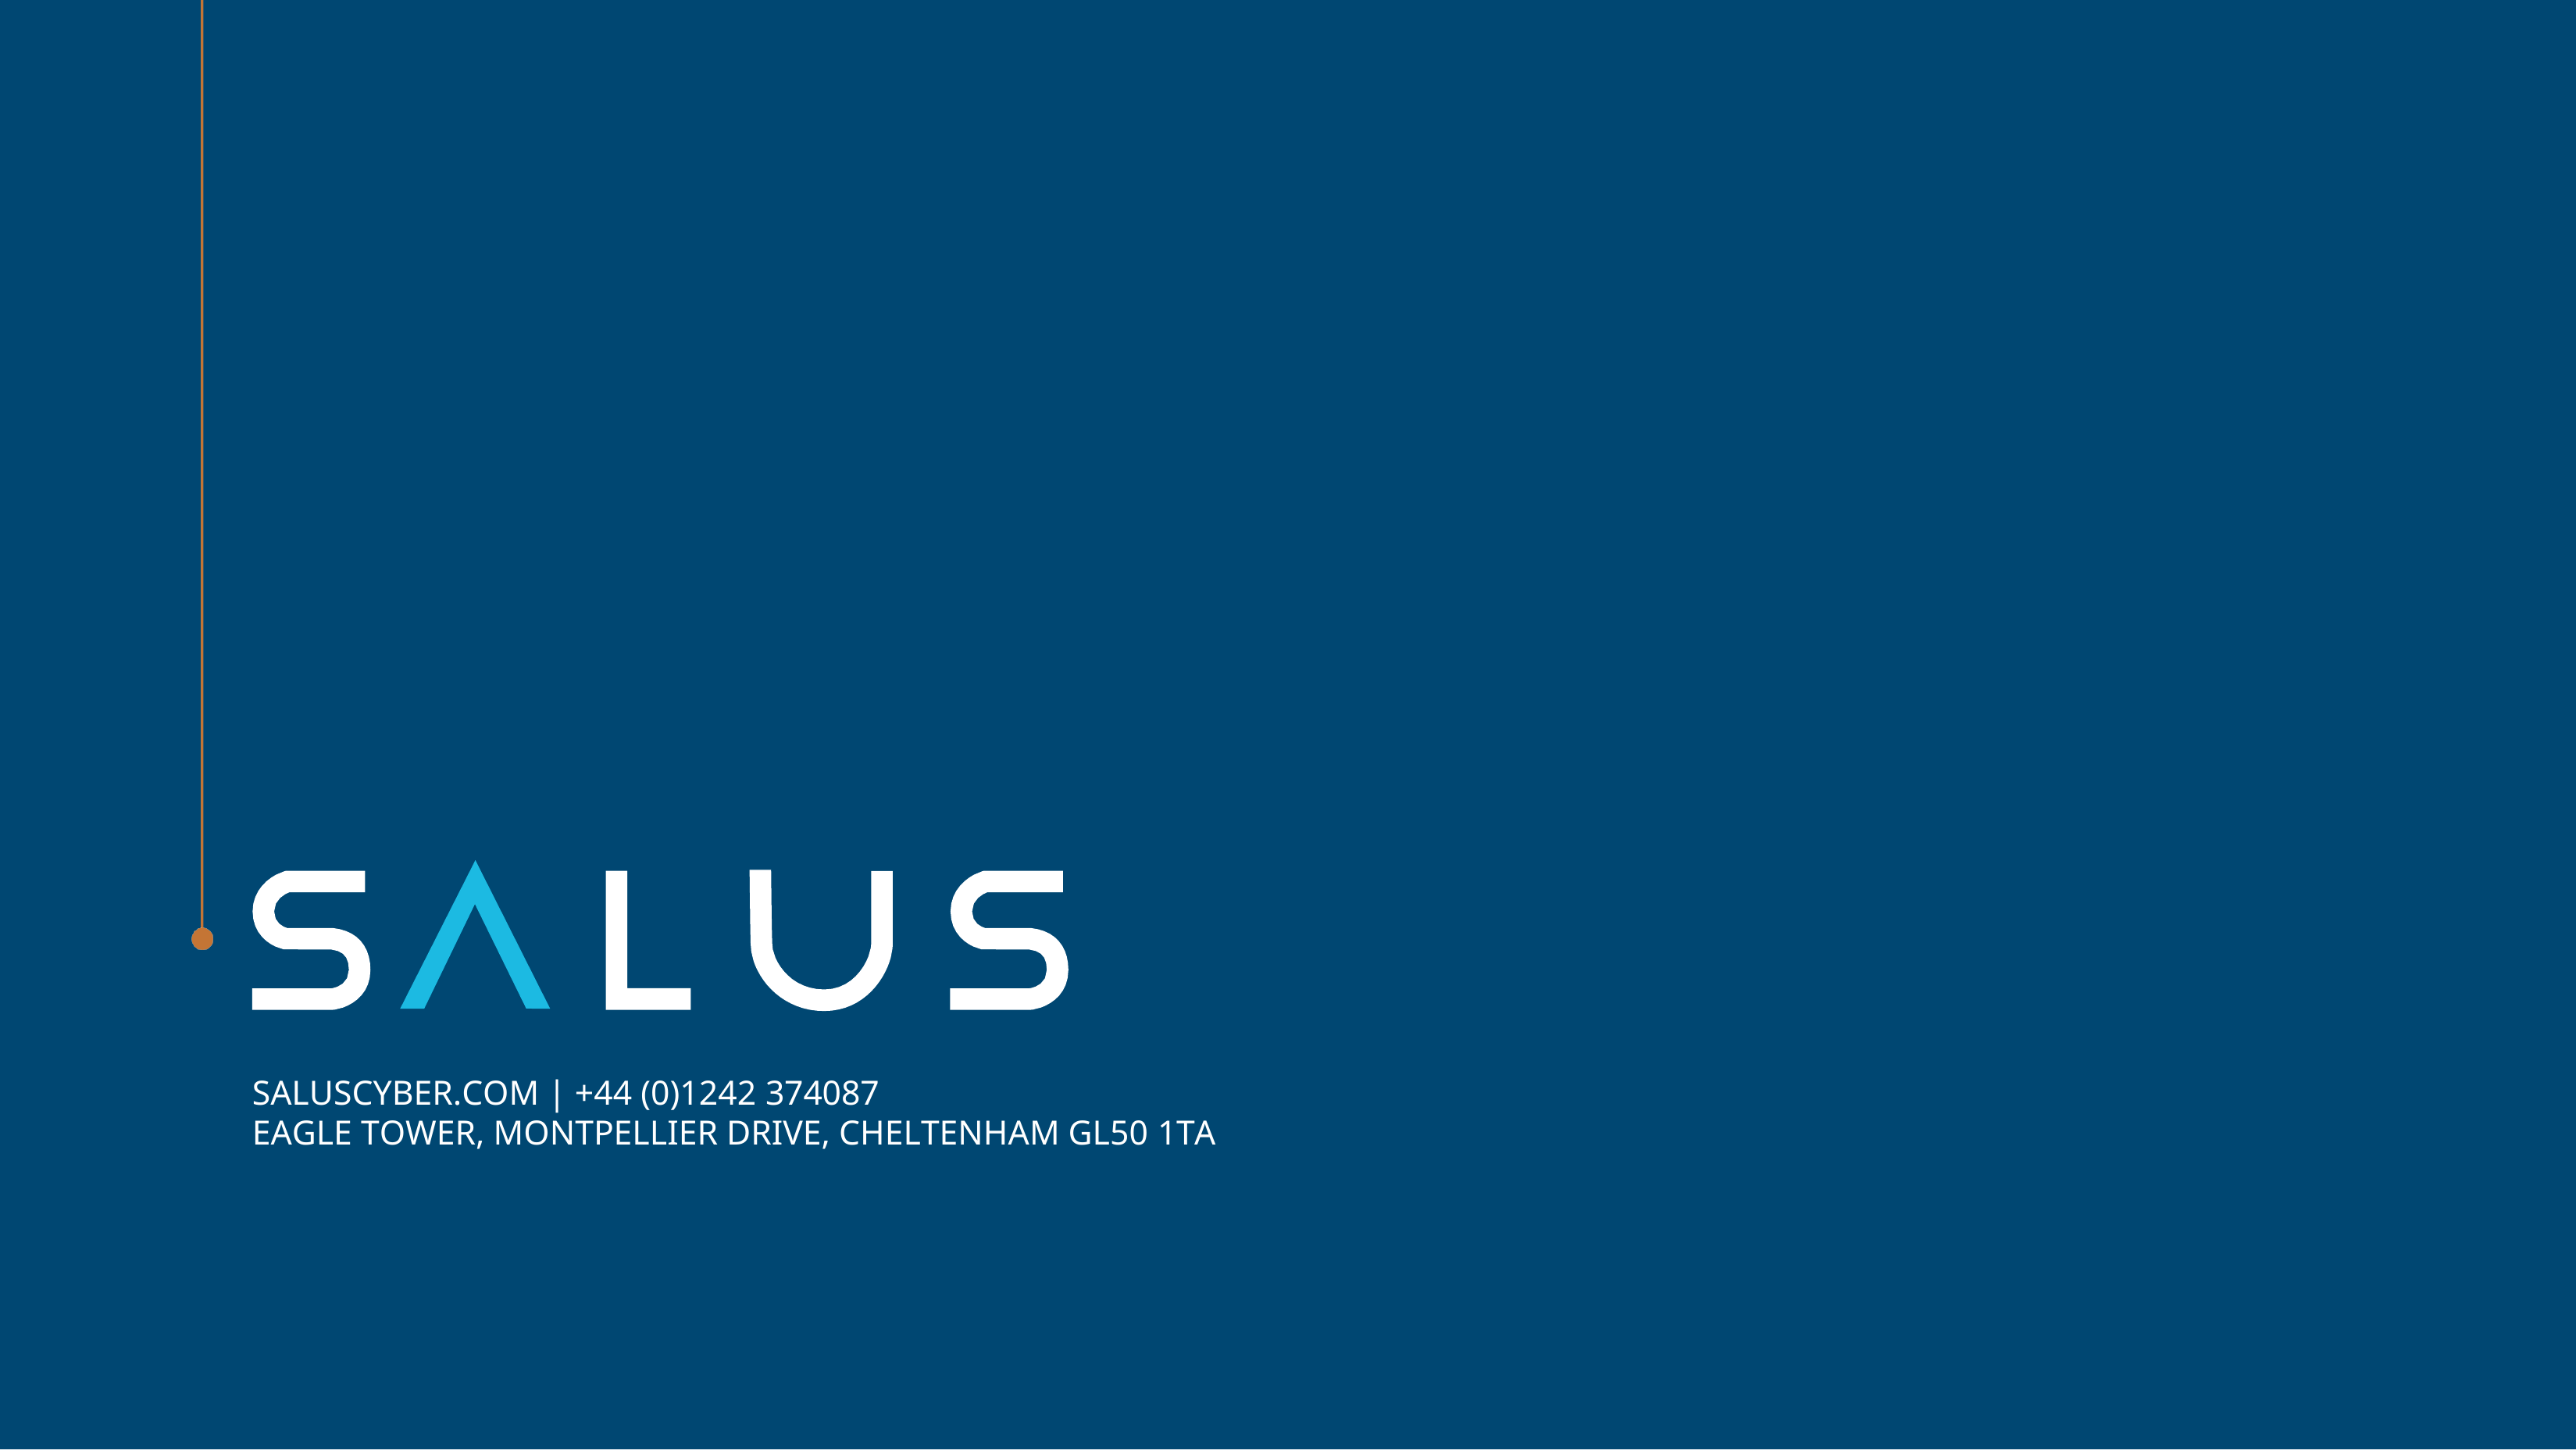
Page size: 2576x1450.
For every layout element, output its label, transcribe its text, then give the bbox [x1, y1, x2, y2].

text_box [0, 0, 2576, 1450]
text_box SALUSCYBER.COM | +44 (0)1242 374087 EAGLE TOWER, MONTPELLIER DRIVE, CHELTENHAM GL50 1TA [250, 1070, 1337, 1152]
picture [191, 928, 213, 950]
